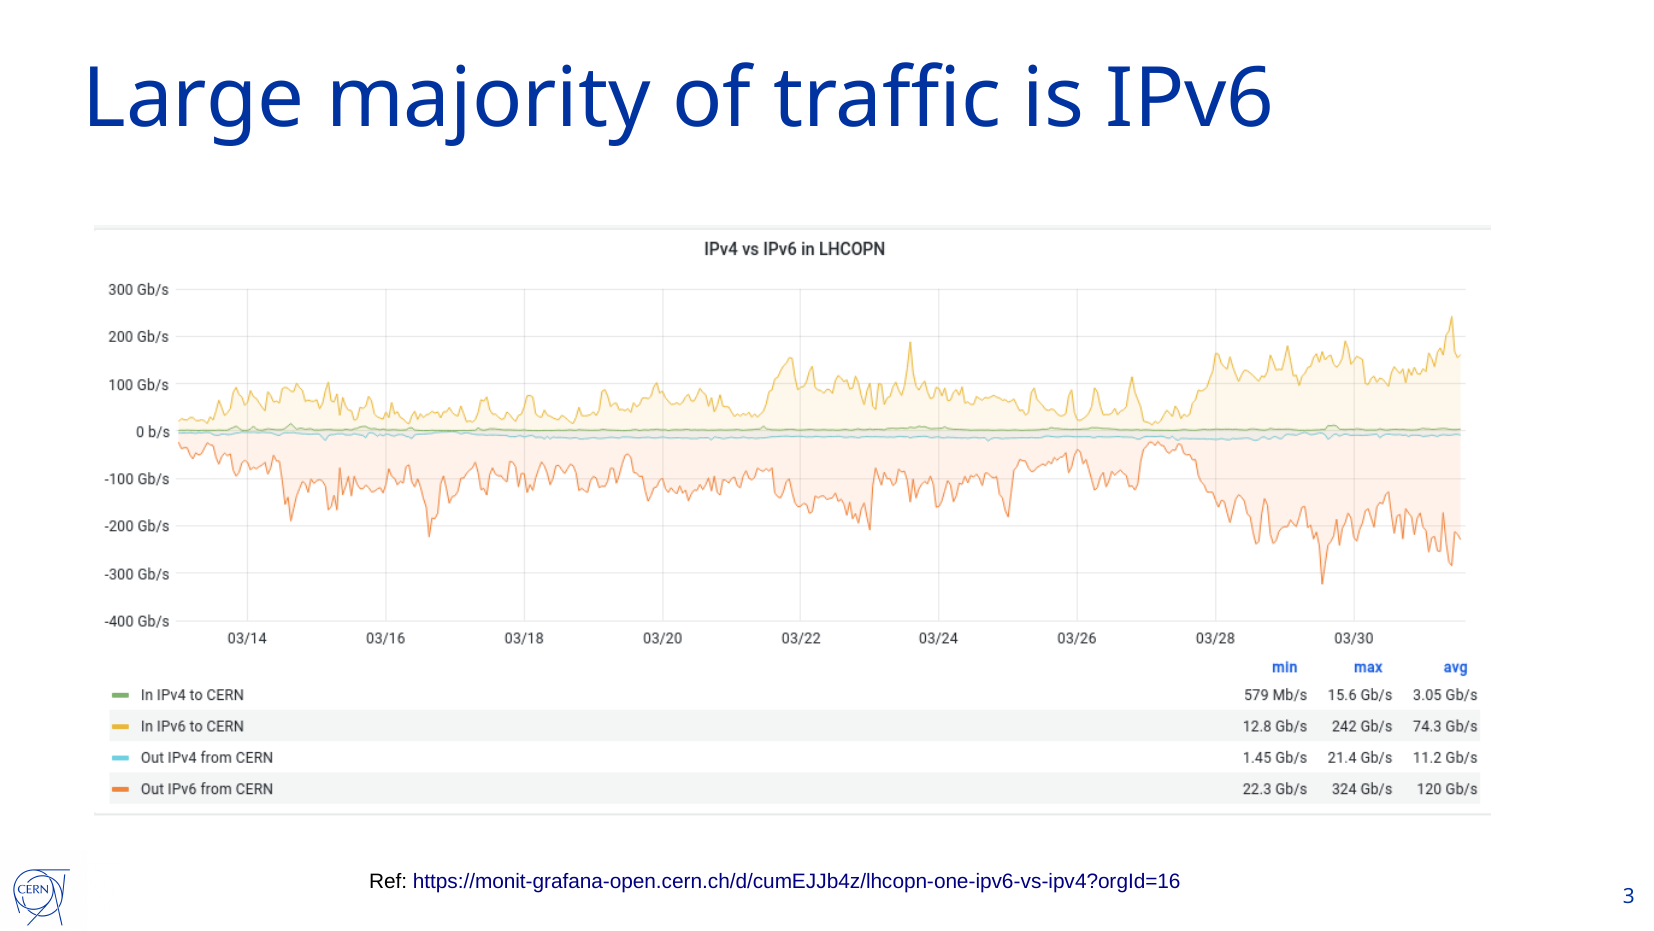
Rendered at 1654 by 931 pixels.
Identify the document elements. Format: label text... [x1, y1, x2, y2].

title Large majority of traffic is IPv6 [82, 37, 1571, 247]
picture [0, 850, 127, 931]
text_box Ref: https://monit-grafana-open.cern.ch/d/cumEJJb4z/lhcopn-one-ipv6-vs-ipv4?orgId=16 [354, 862, 1406, 924]
picture [94, 225, 1491, 816]
